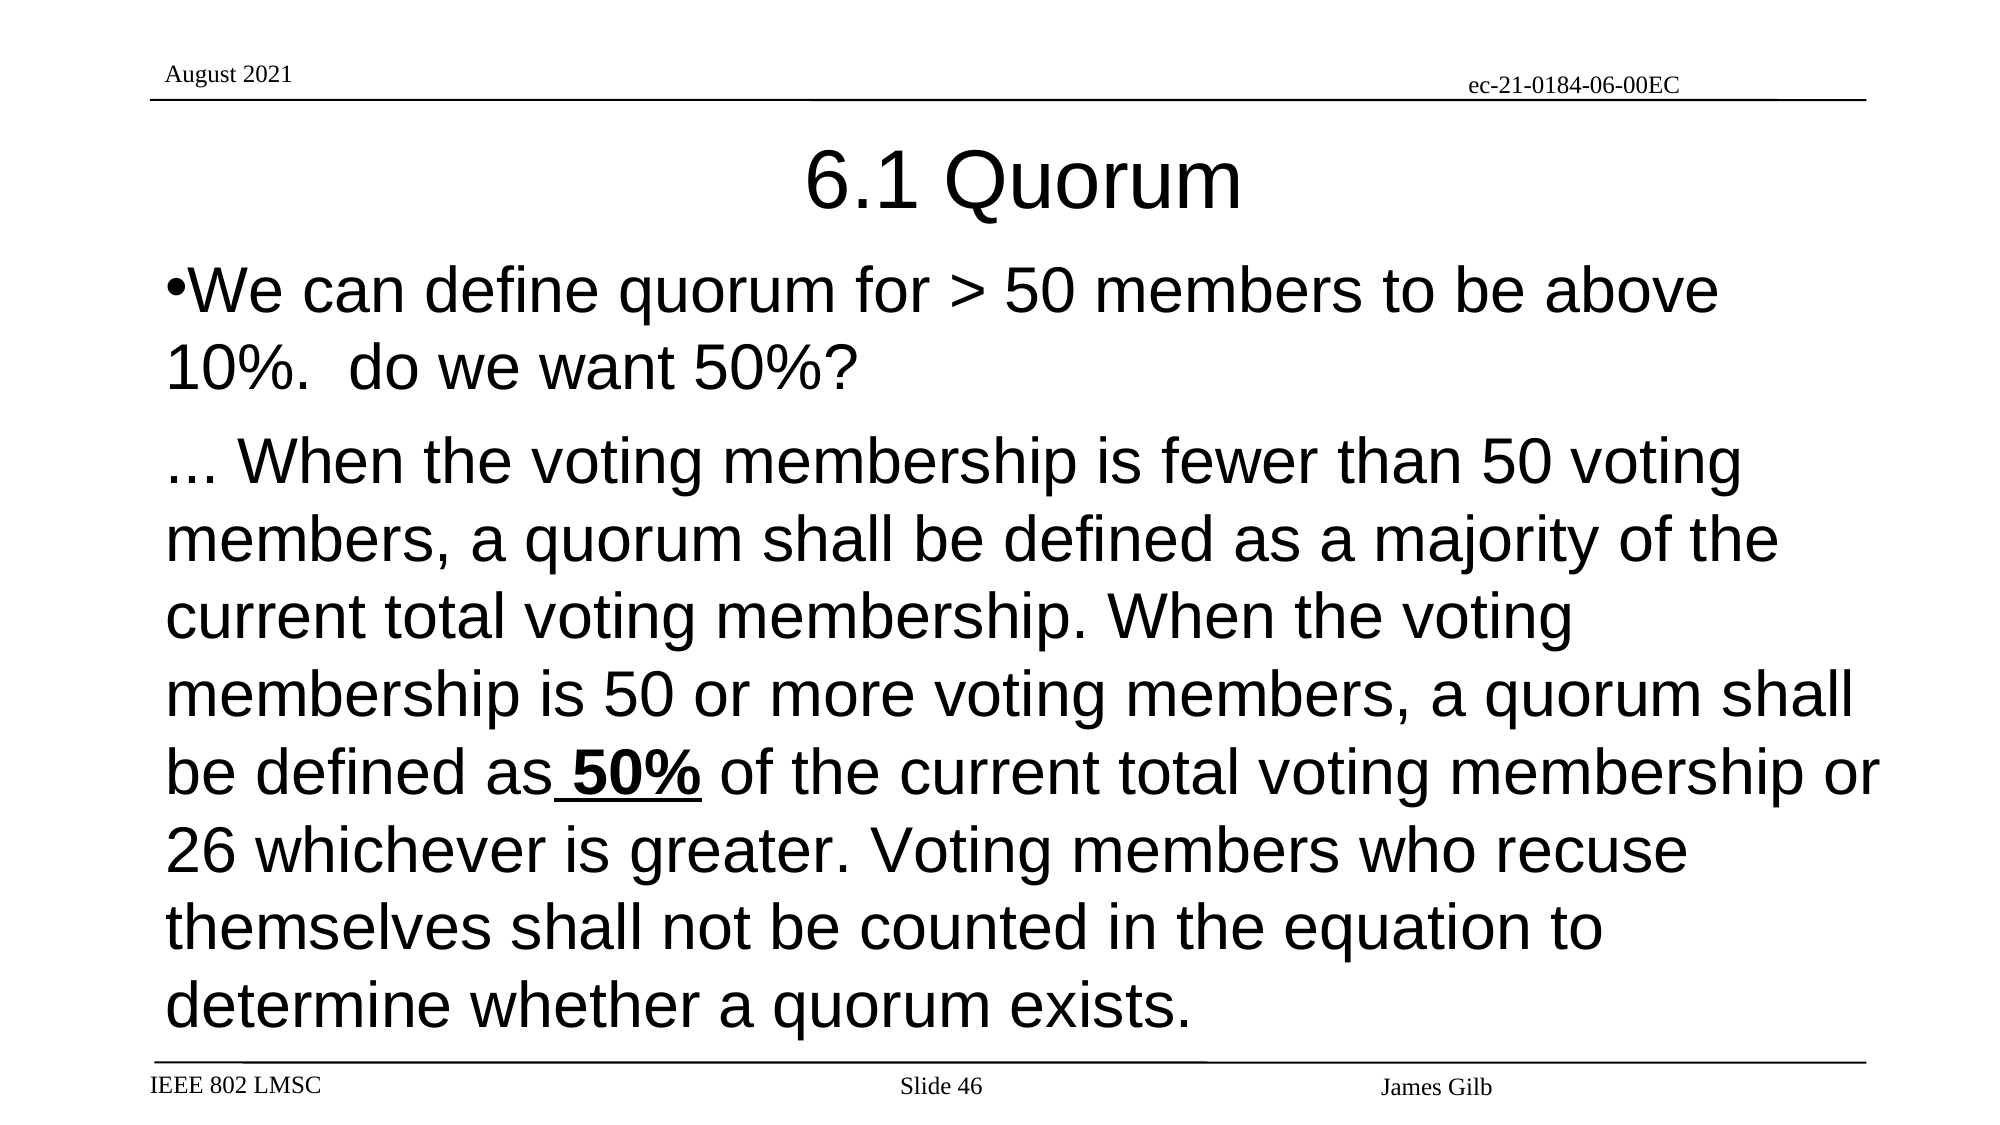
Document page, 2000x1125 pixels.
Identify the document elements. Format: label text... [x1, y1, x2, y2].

title 6.1 Quorum [149, 112, 1900, 238]
list We can define quorum for > 50 members to be above 10%. do we want 50%? ... When the voting membership is fewer than 50 voting members, a quorum shall be defined as a majority of the current total voting membership. When the voting membership is 50 or more voting members, a quorum shall be defined as 50% of the current total voting membership or 26 whichever is greater. Voting members who recuse themselves shall not be counted in the equation to determine whether a quorum exists. [150, 239, 1900, 1051]
text_box Slide [799, 1069, 1083, 1108]
